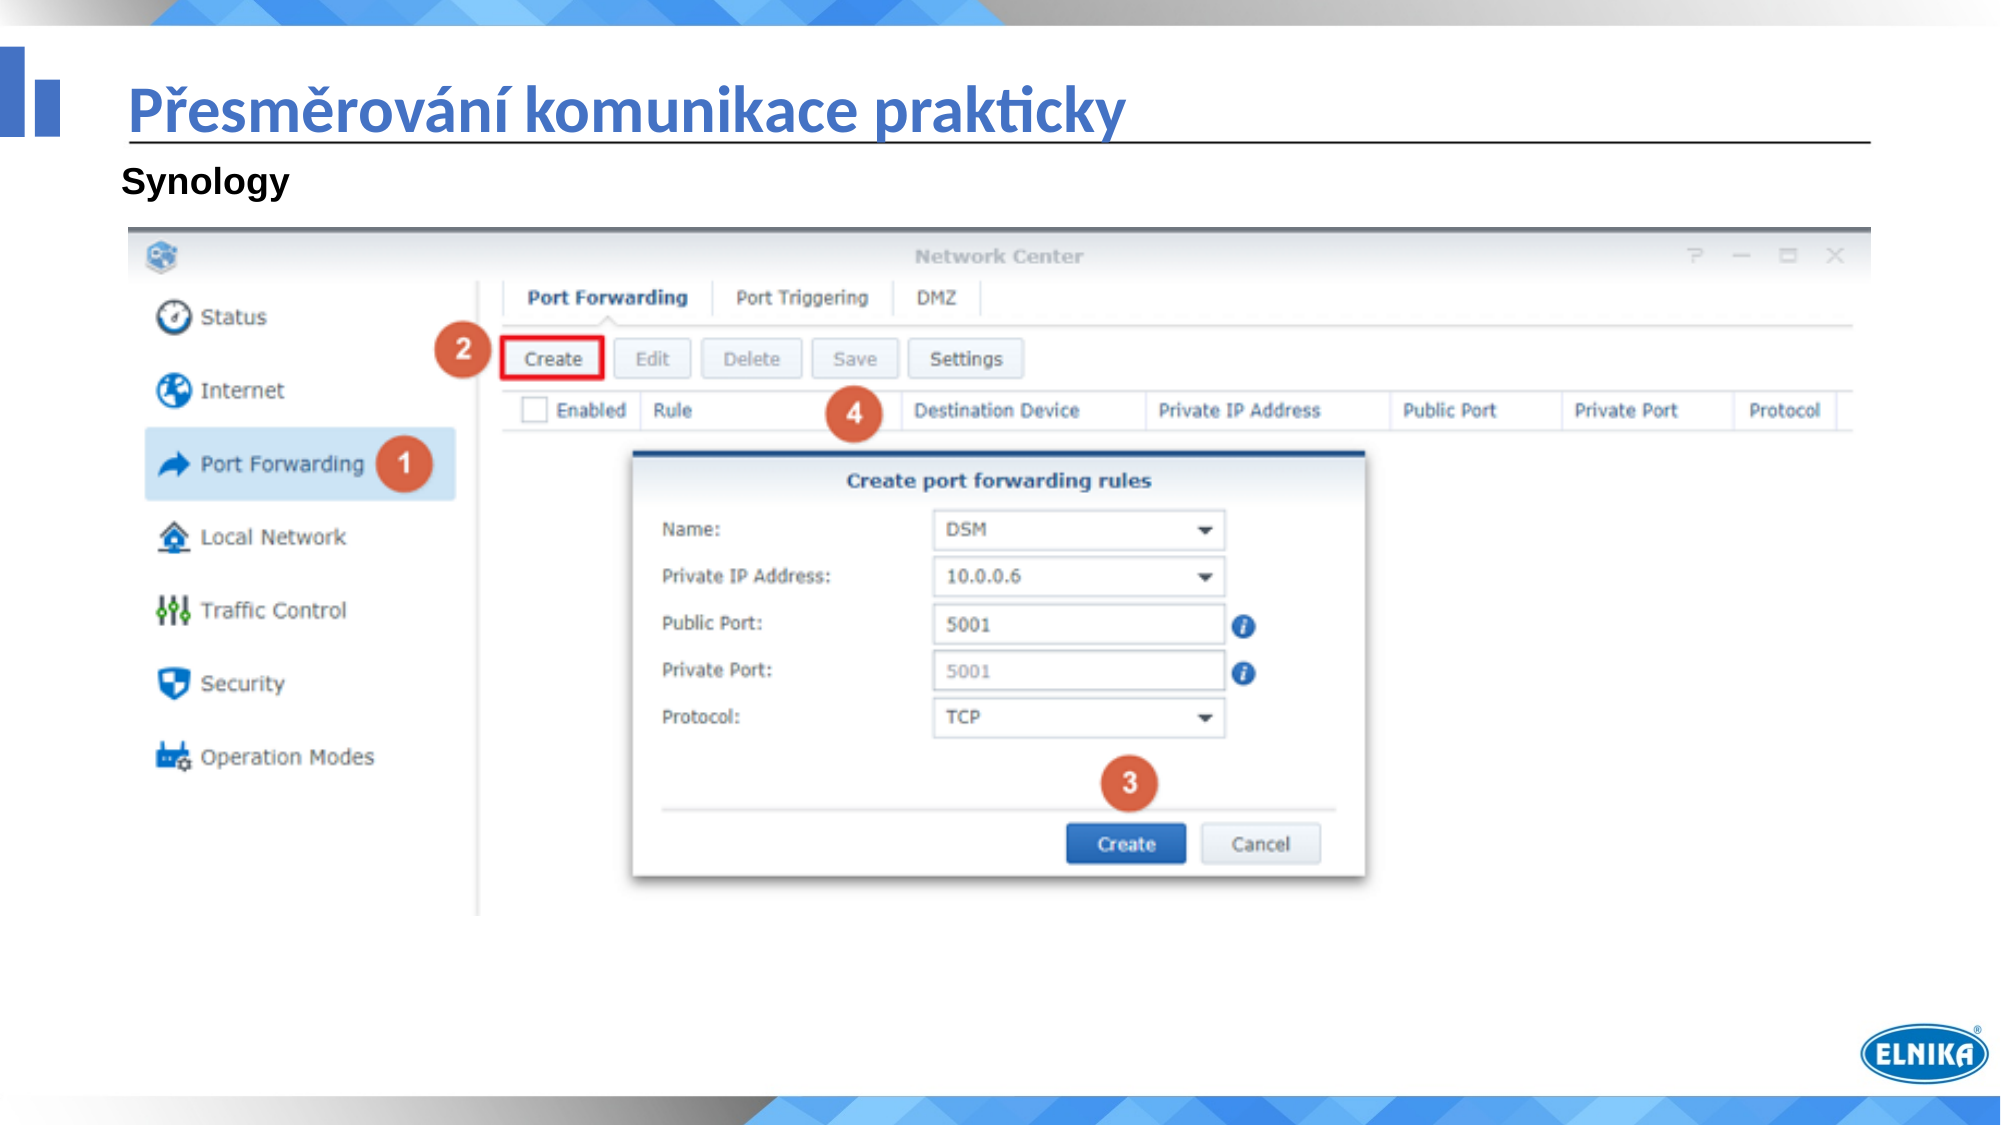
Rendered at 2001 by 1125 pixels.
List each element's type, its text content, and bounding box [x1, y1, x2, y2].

text_box Přesměrování komunikace prakticky [78, 58, 1211, 154]
picture [0, 0, 2001, 1125]
text_box Synology [106, 154, 550, 211]
